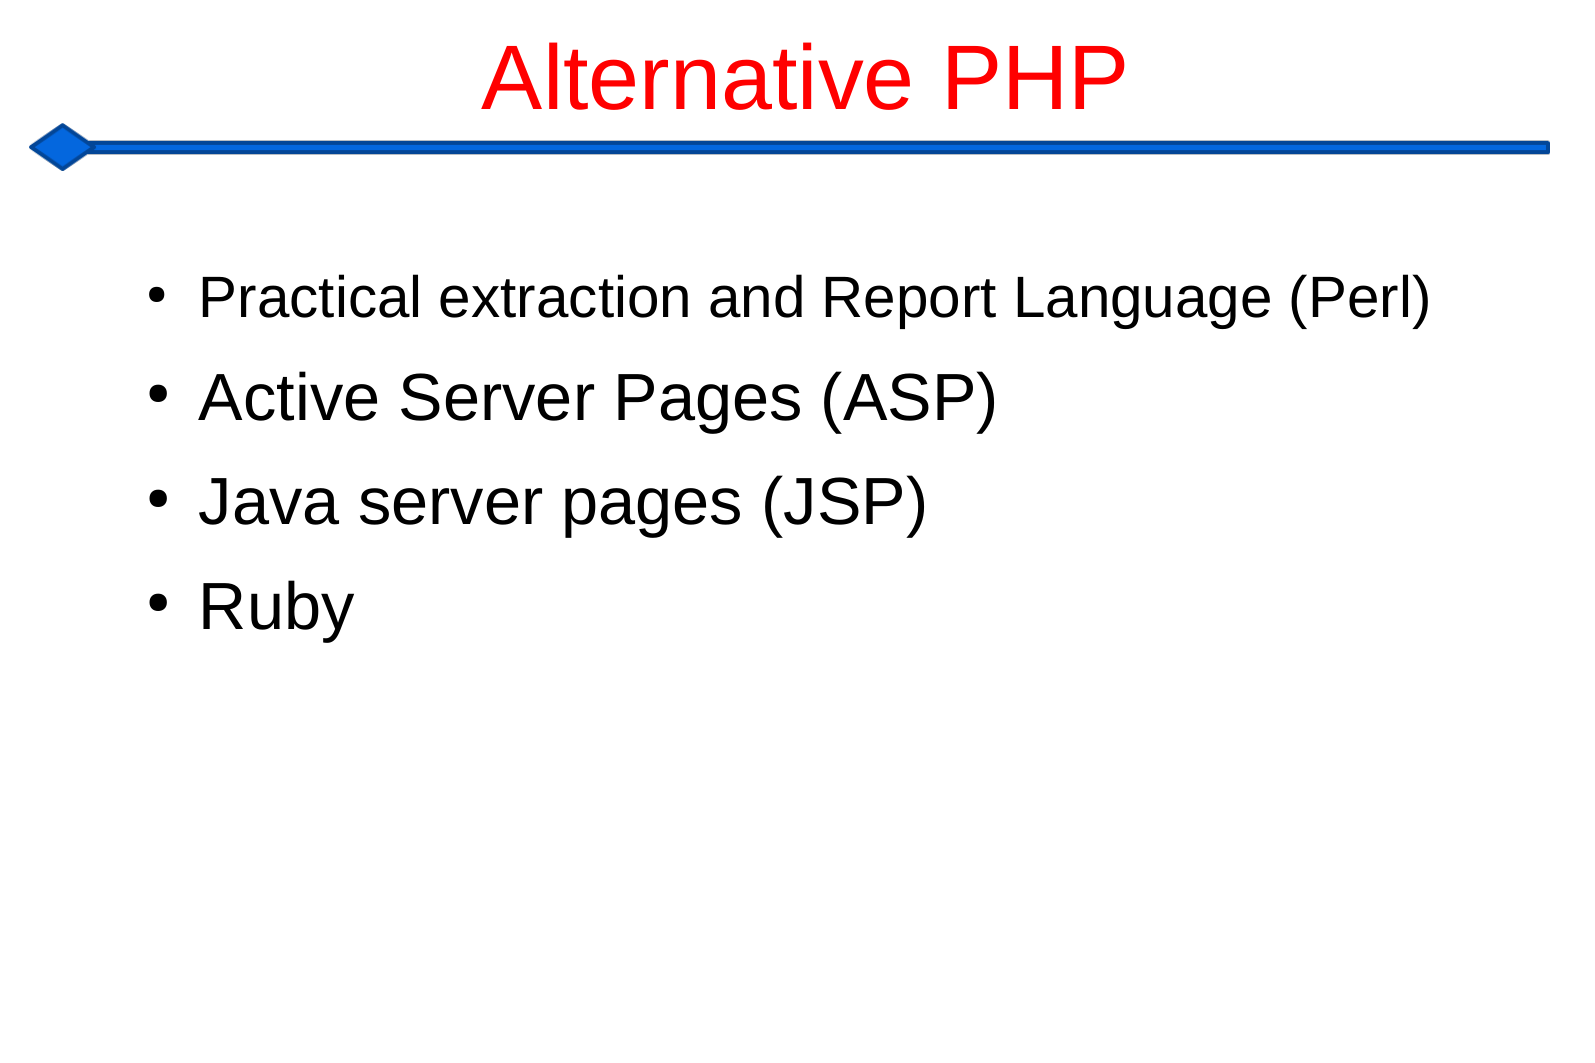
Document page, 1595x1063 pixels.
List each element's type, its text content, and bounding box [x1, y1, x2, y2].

picture [28, 122, 1551, 172]
title Alternative PHP [176, 0, 1436, 157]
list Practical extraction and Report Language (Perl) Active Server Pages (ASP) Java server pages (JSP) Ruby [129, 264, 1484, 861]
